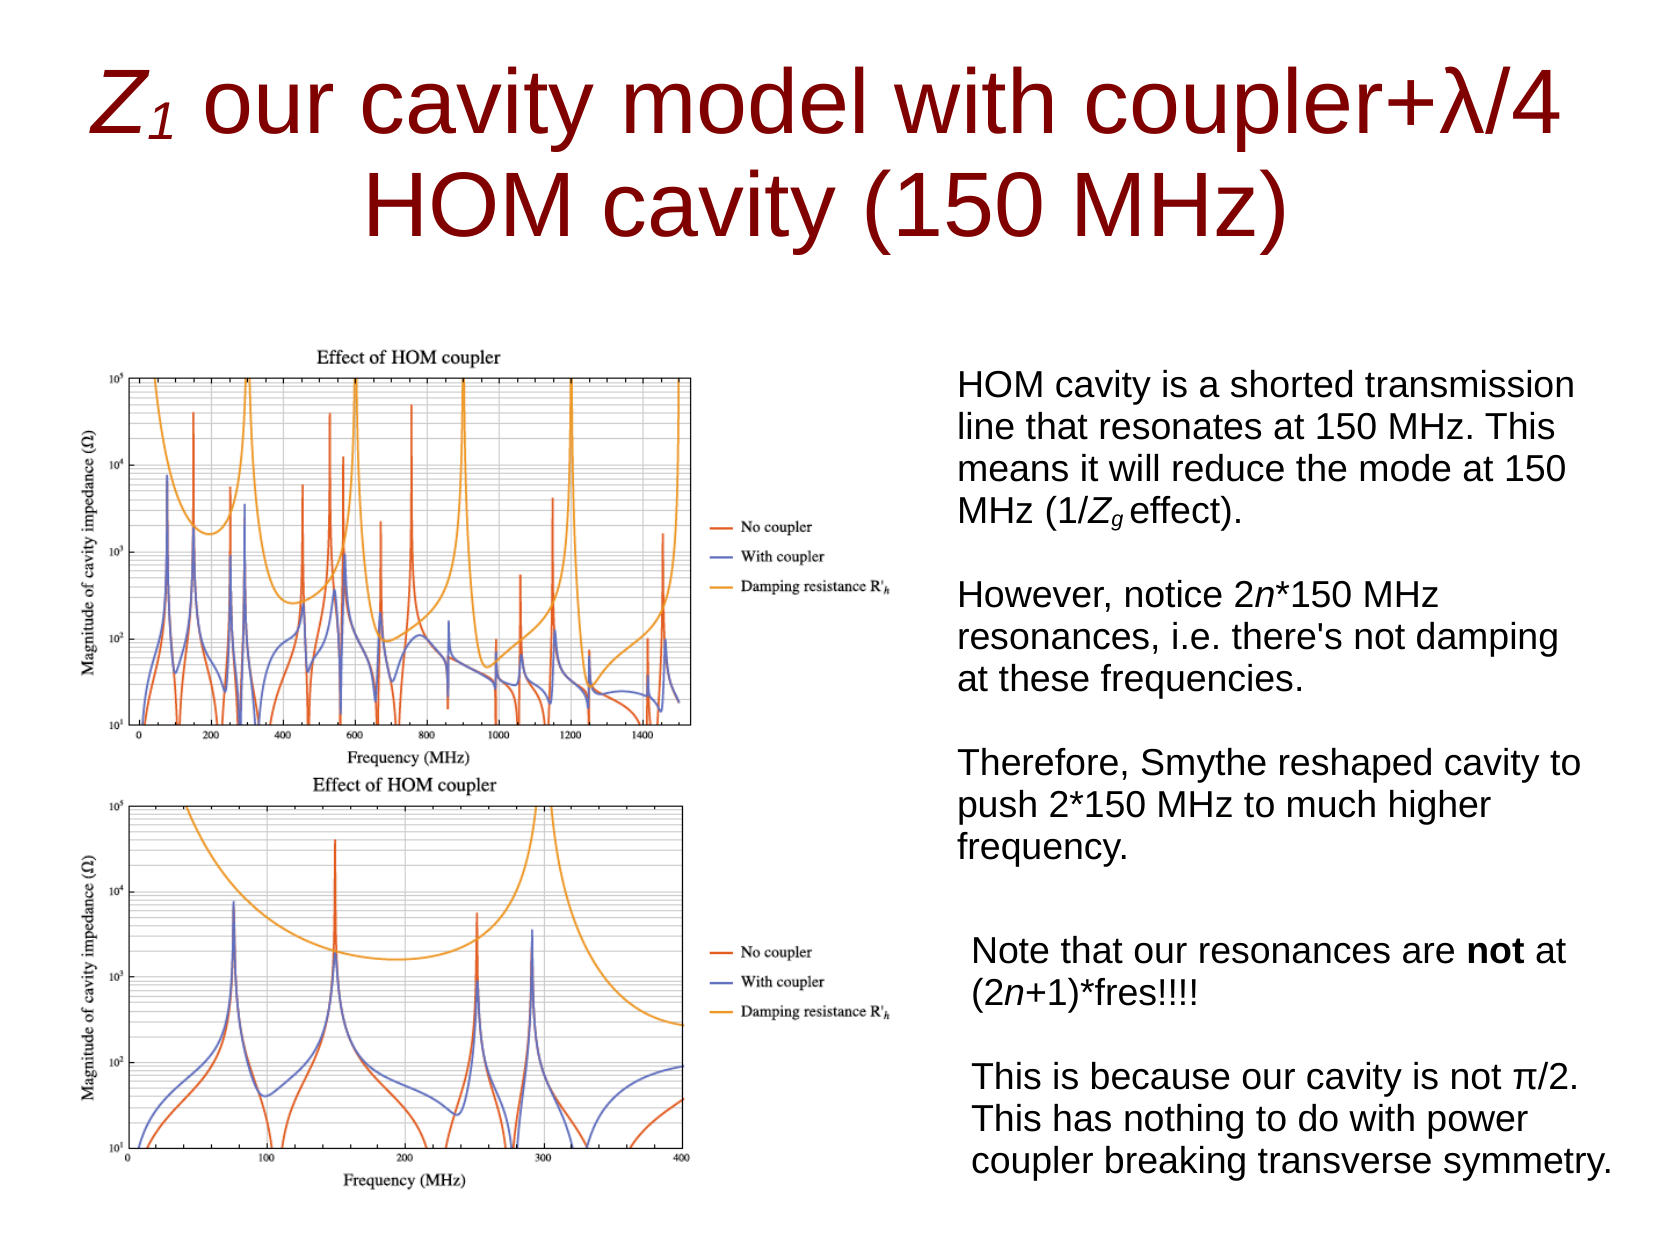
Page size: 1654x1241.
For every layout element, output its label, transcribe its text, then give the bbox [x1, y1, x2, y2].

title Z1 our cavity model with coupler+λ/4 HOM cavity (150 MHz) [82, 35, 1571, 271]
text_box Note that our resonances are not at (2n+1)*fres!!!! This is because our cavity is not π/2. This has nothing to do with power coupler breaking transverse symmetry. [956, 922, 1643, 1187]
picture [30, 322, 943, 1221]
text_box HOM cavity is a shorted transmission line that resonates at 150 MHz. This means it will reduce the mode at 150 MHz (1/Zg effect). However, notice 2n*150 MHz resonances, i.e. there's not damping at these frequencies. Therefore, Smythe reshaped cavity to push 2*150 MHz to much higher frequency. [942, 356, 1602, 882]
